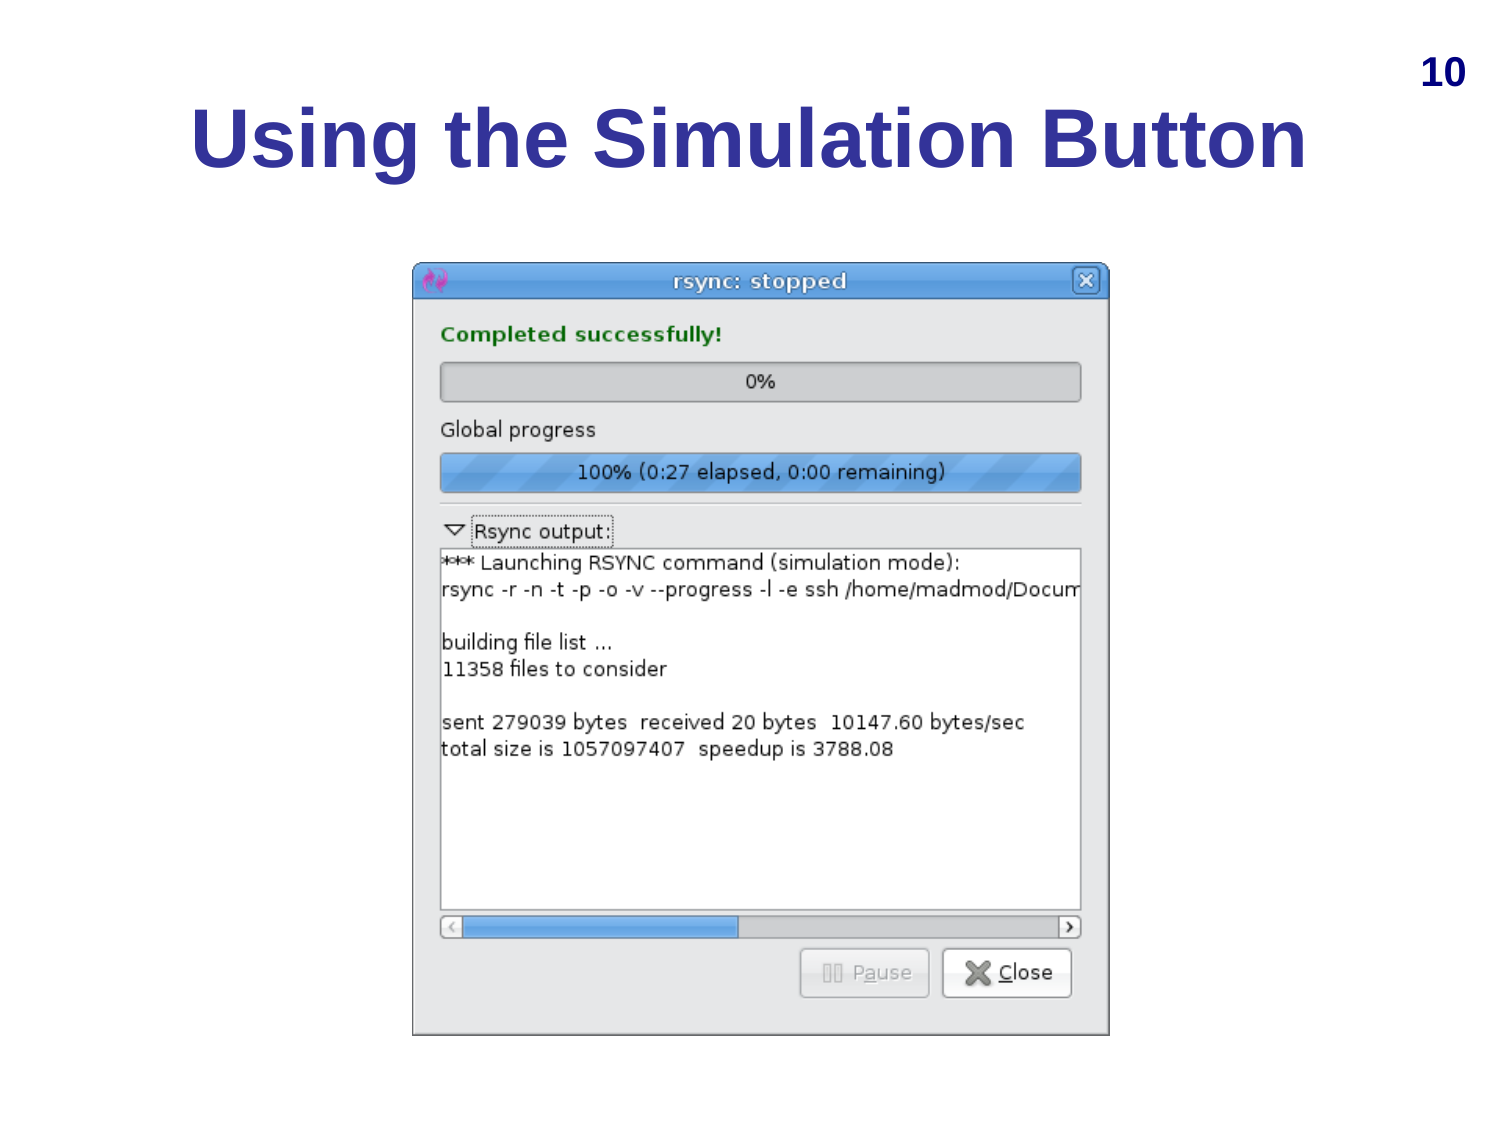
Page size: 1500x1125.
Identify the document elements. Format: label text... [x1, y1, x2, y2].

text_box 10 [1387, 37, 1500, 103]
picture [412, 262, 1110, 1036]
title Using the Simulation Button [75, 45, 1426, 233]
